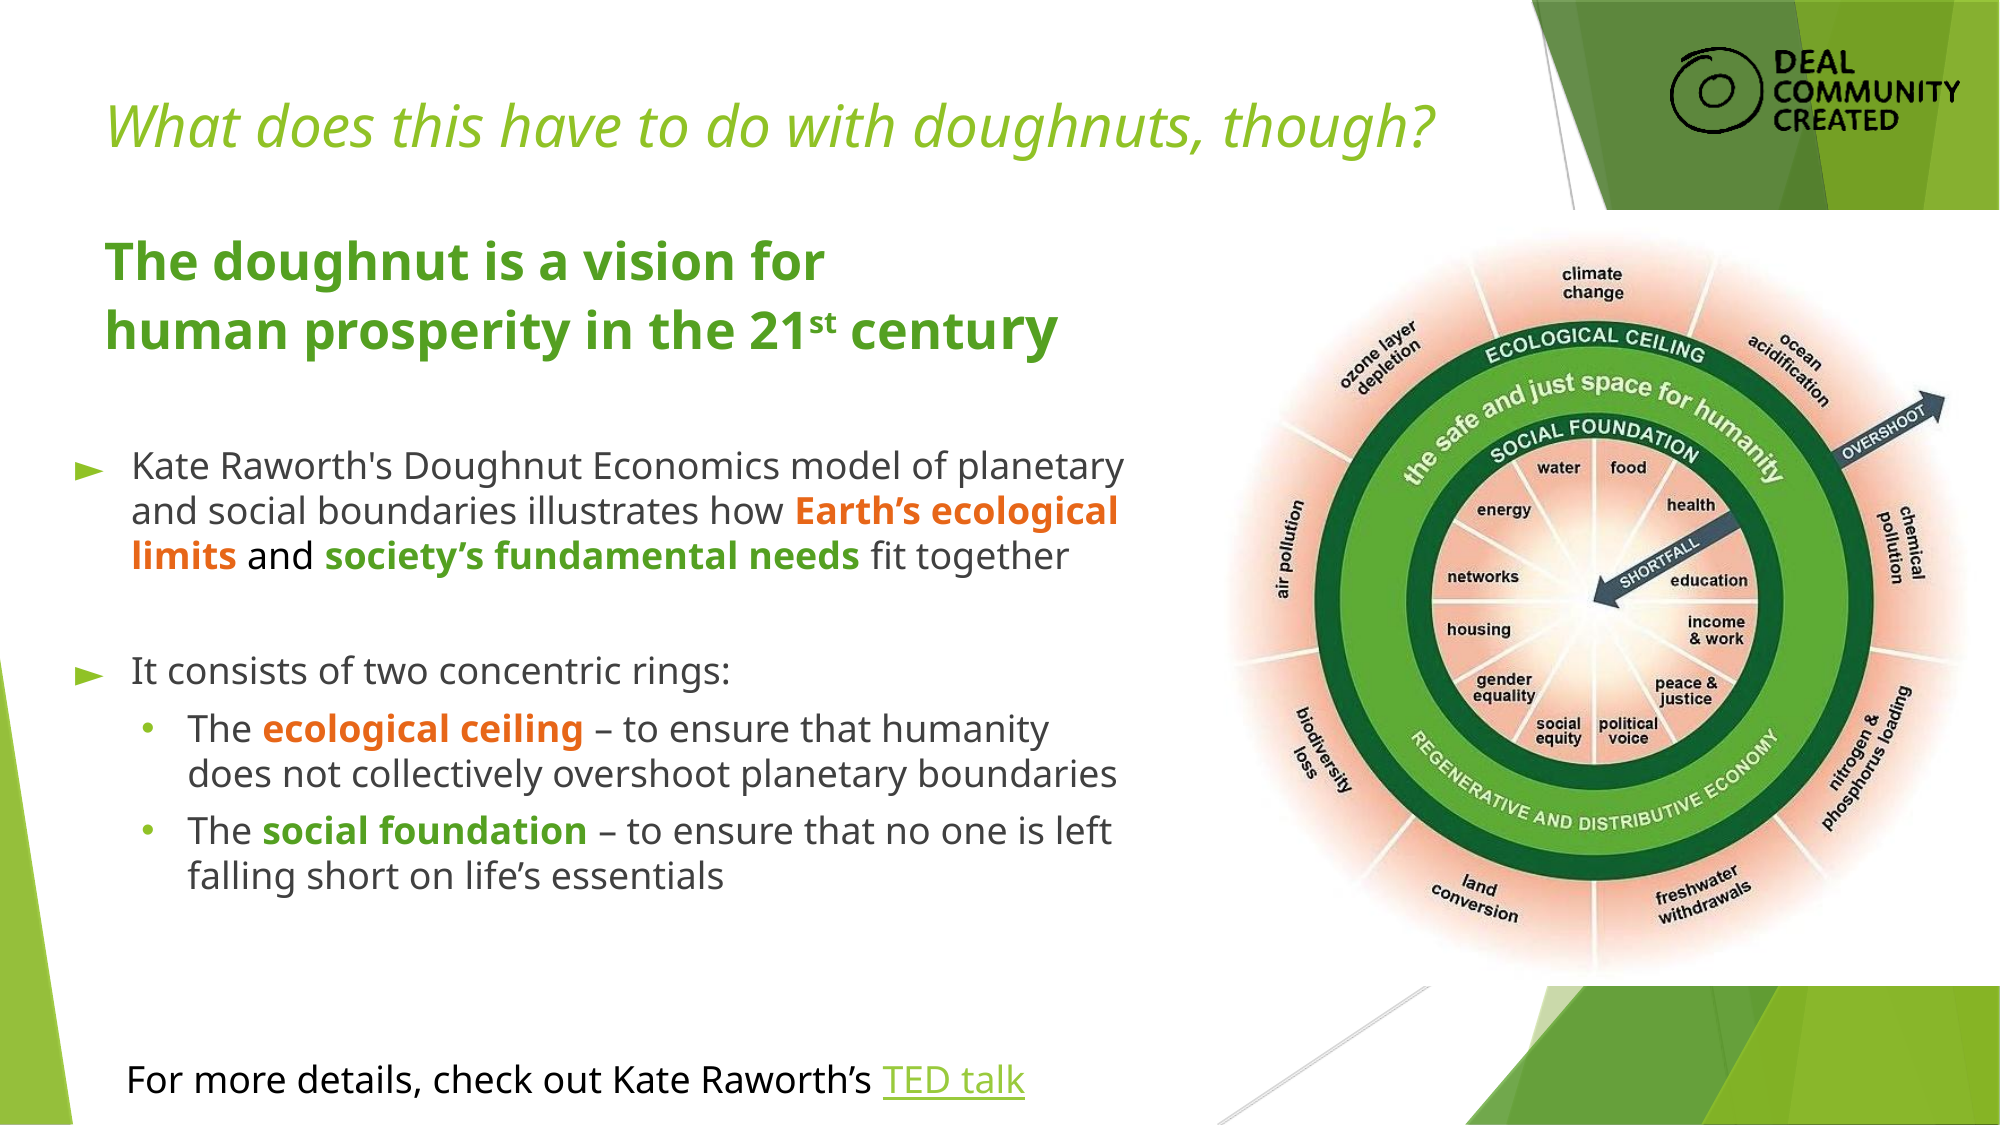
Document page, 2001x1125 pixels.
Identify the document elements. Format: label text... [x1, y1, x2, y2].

picture [1670, 47, 1960, 134]
picture [1207, 210, 2000, 986]
text_box What does this have to do with doughnuts, though? The doughnut is a vision for human prosperity in the 21st century [89, 81, 1500, 356]
text_box Kate Raworth's Doughnut Economics model of planetary and social boundaries illustrates how Earth’s ecological limits and society’s fundamental needs fit together It consists of two concentric rings: The ecological ceiling – to ensure that humanity does not collectively overshoot planetary boundaries The social foundation – to ensure that no one is left falling short on life’s essentials [60, 434, 1145, 986]
text_box For more details, check out Kate Raworth’s TED talk [111, 1049, 1112, 1109]
